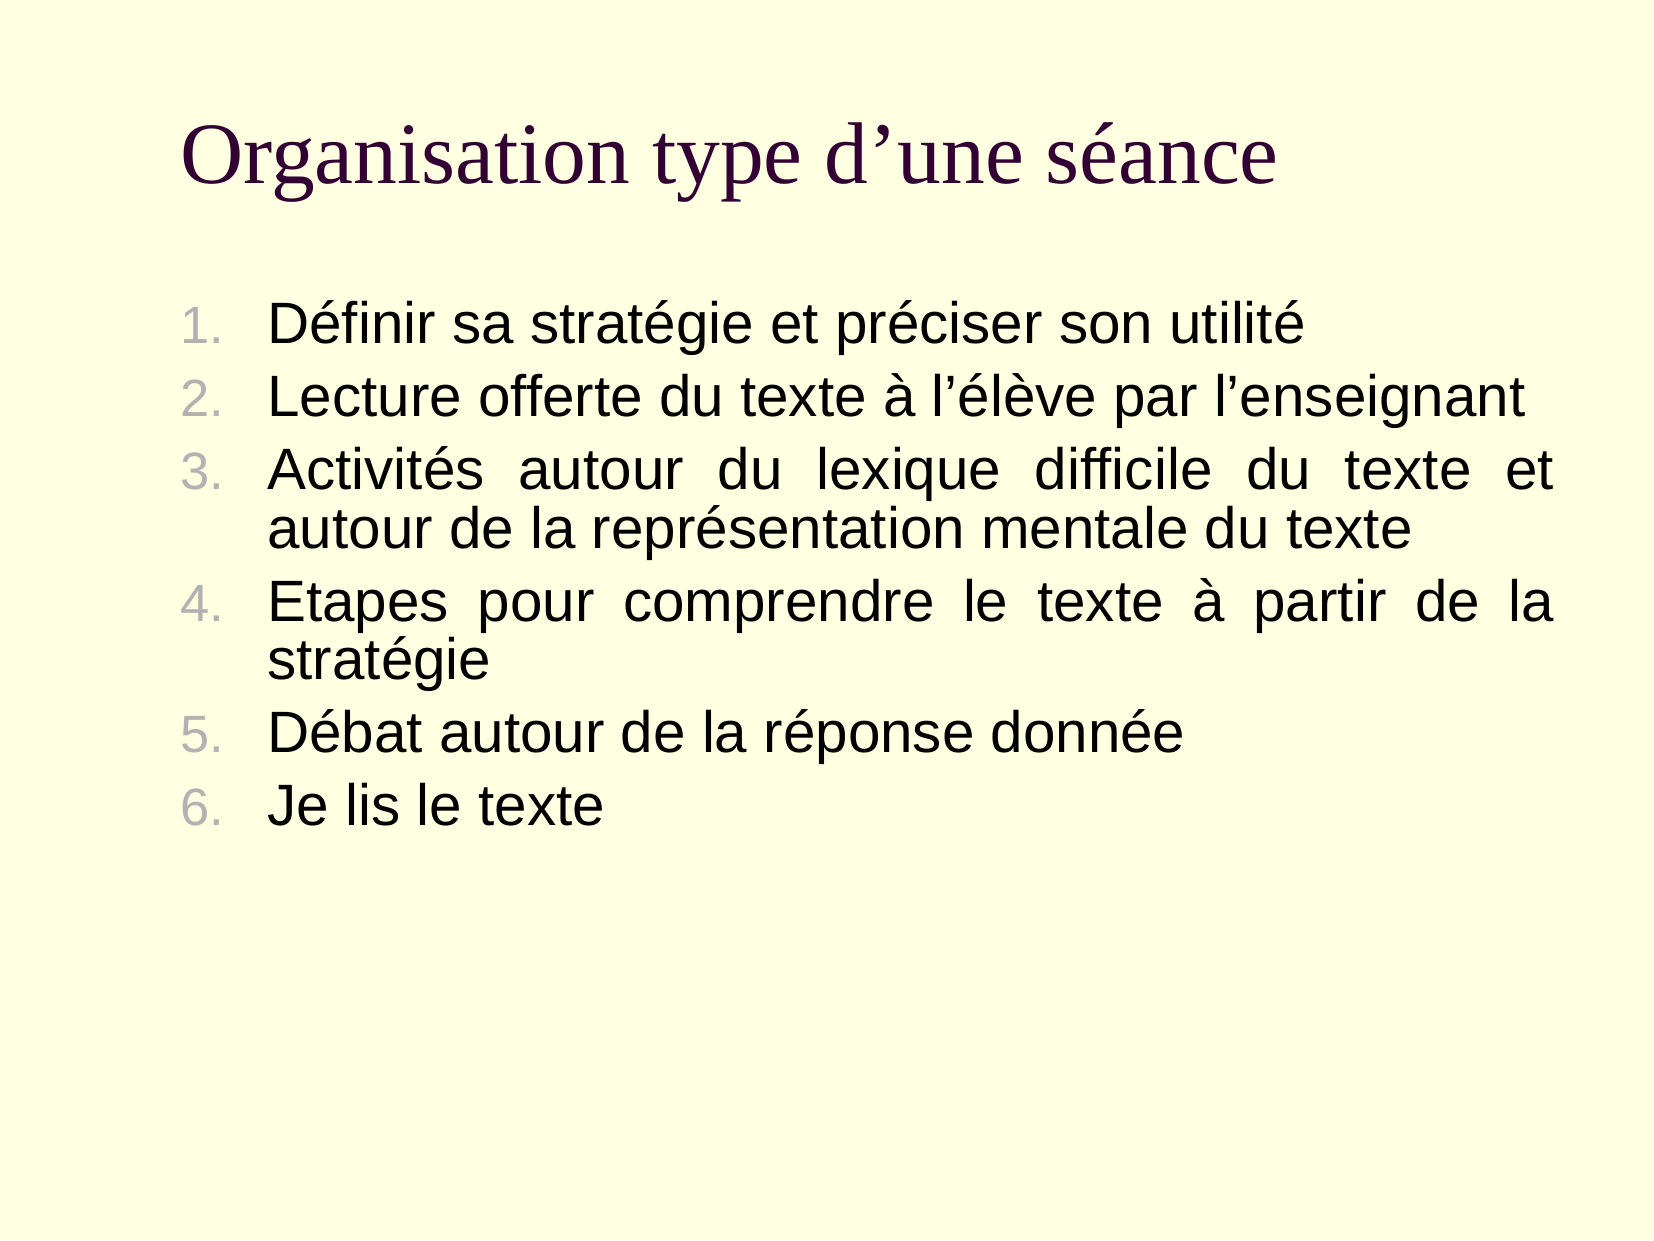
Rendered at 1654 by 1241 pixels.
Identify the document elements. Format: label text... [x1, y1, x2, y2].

text_box Définir sa stratégie et préciser son utilité Lecture offerte du texte à l’élève par l’enseignant Activités autour du lexique difficile du texte et autour de la représentation mentale du texte Etapes pour comprendre le texte à partir de la stratégie Débat autour de la réponse donnée Je lis le texte [165, 289, 1571, 1109]
text_box Organisation type d’une séance [165, 50, 1571, 258]
